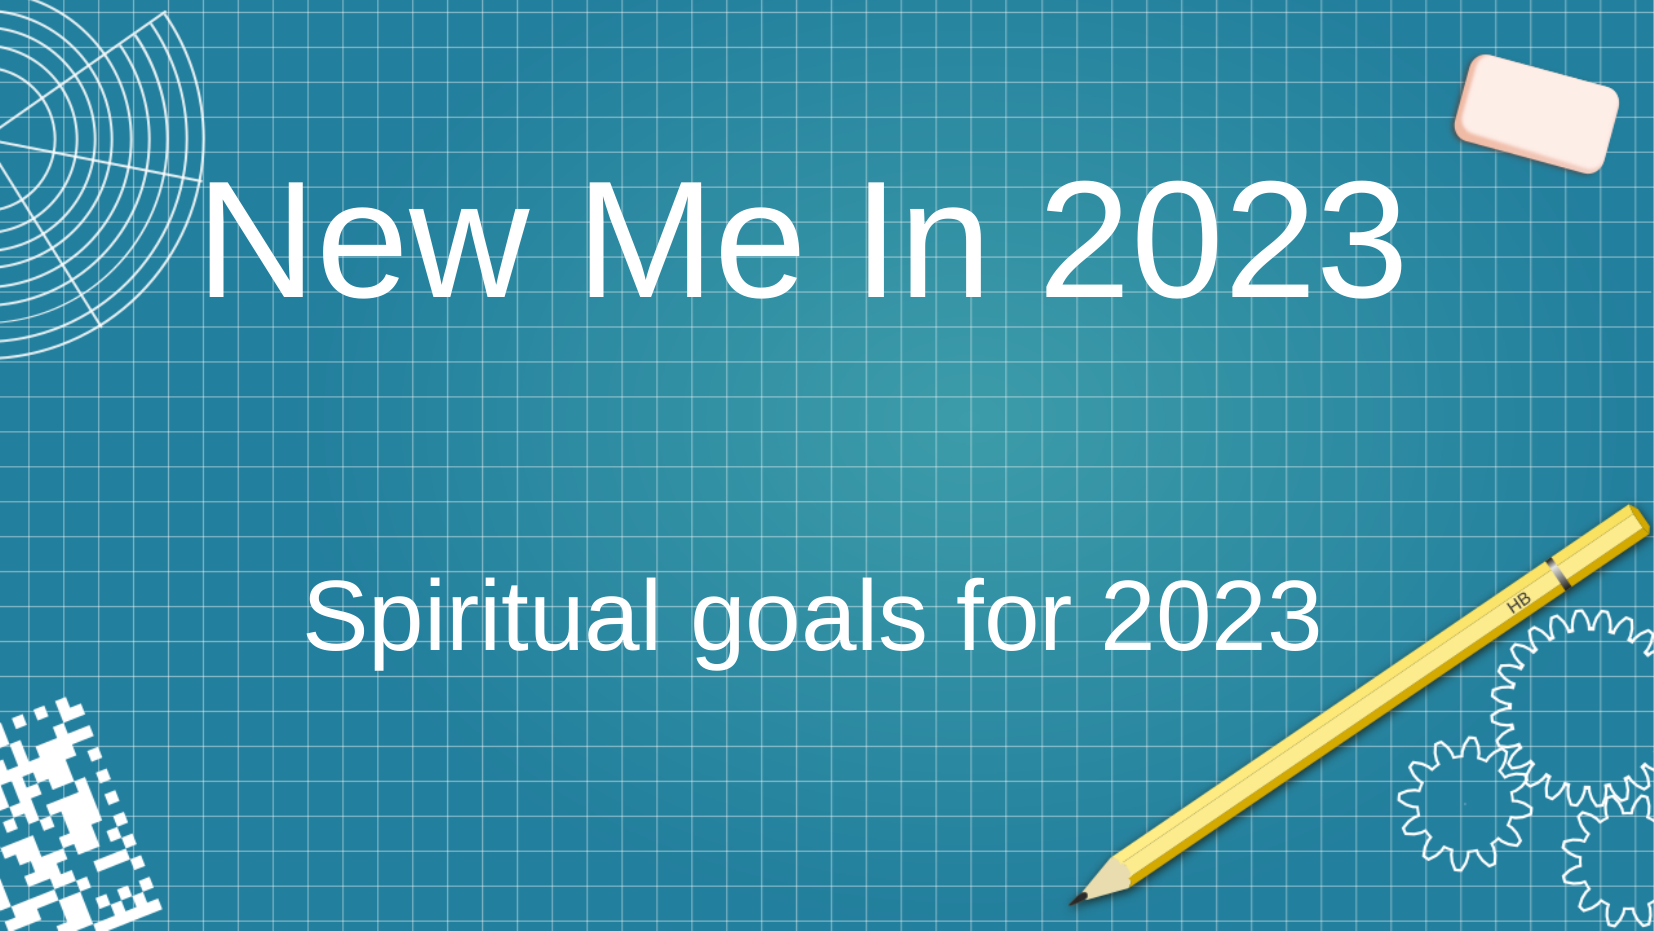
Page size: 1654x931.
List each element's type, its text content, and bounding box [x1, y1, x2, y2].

picture [0, 0, 1654, 931]
title New Me In 2023 [82, 132, 1571, 346]
subtitle Spiritual goals for 2023 [82, 389, 1571, 842]
